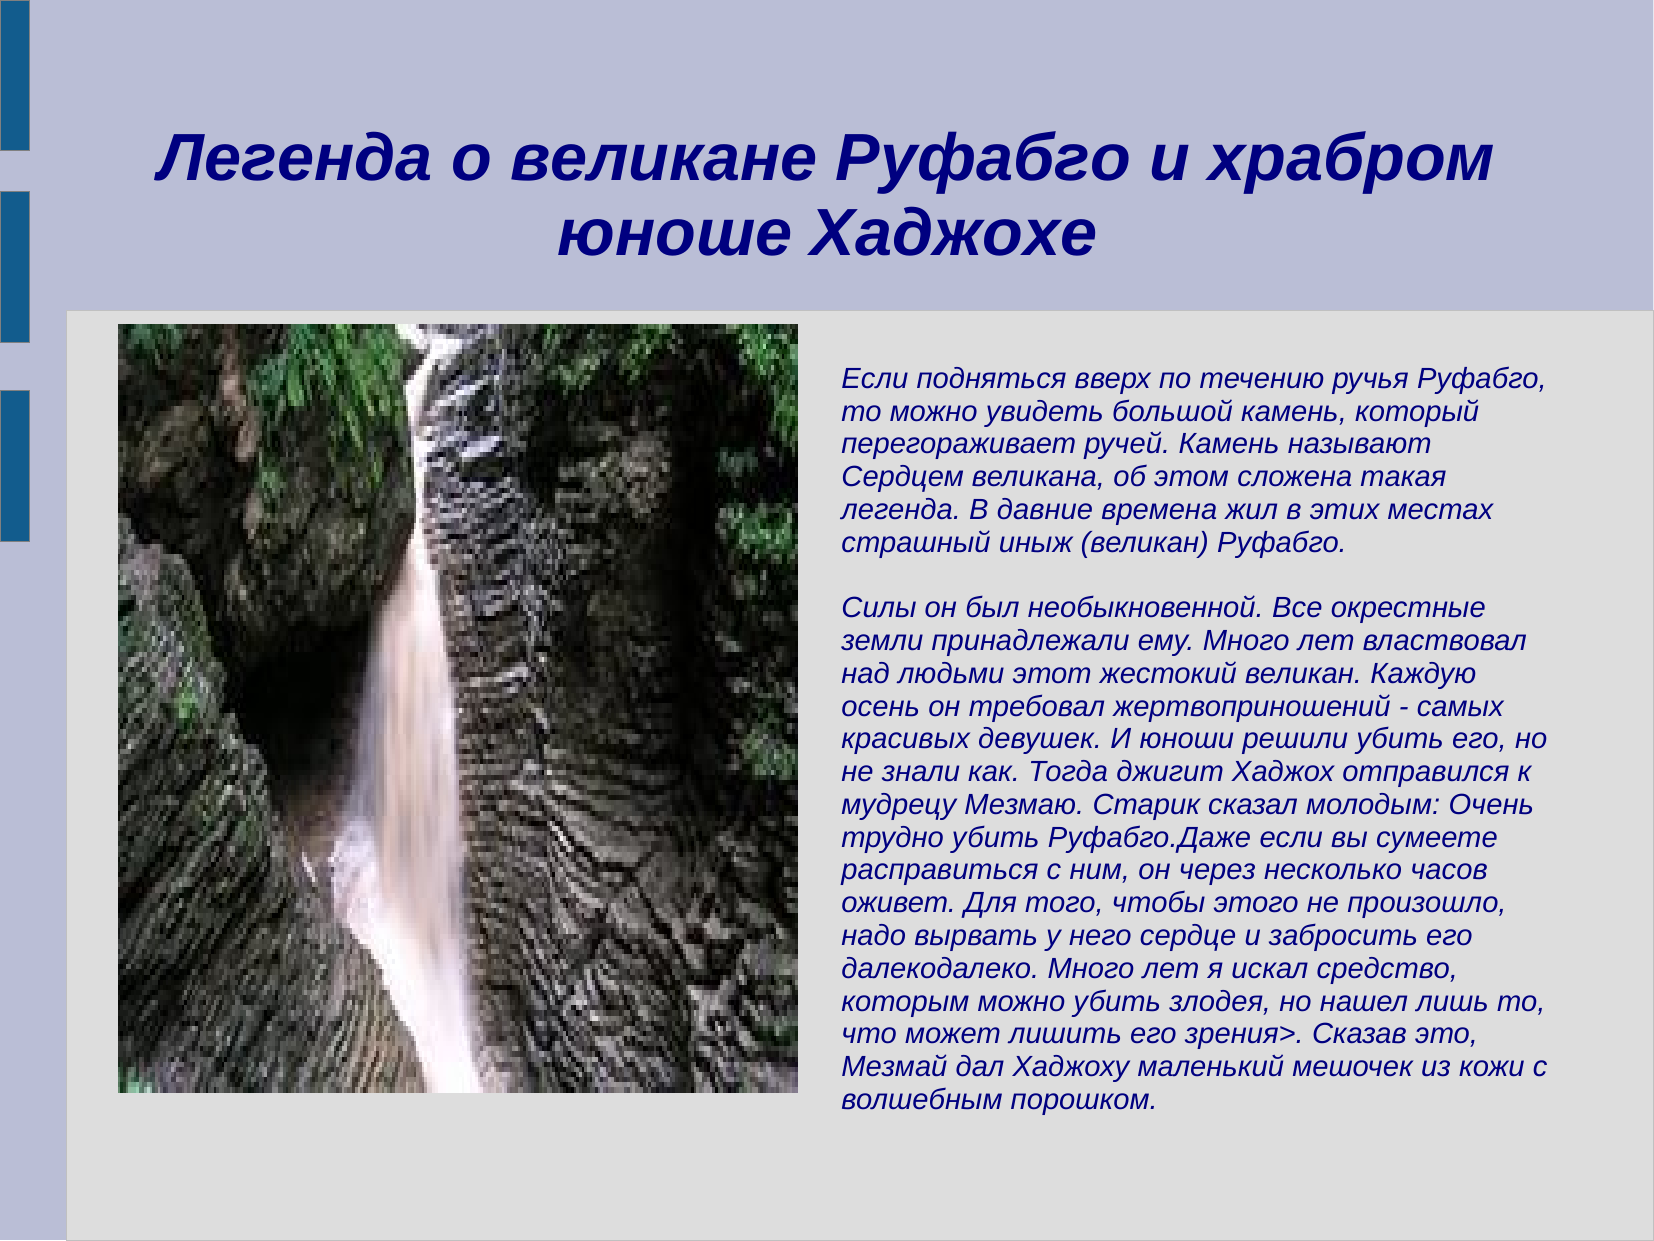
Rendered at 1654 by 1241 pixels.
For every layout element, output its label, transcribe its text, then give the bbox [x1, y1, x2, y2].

text_box Если подняться вверх по течению ручья Руфабго, то можно увидеть большой камень, который перегораживает ручей. Камень называют Сердцем великана, об этом сложена такая легенда. В давние времена жил в этих местах страшный иныж (великан) Руфабго. Силы он был необыкновенной. Все окрестные земли принадлежали ему. Много лет властвовал над людьми этот жестокий великан. Каждую осень он требовал жертвоприношений - самых красивых девушек. И юноши решили убить его, но не знали как. Тогда джигит Хаджох отправился к мудрецу Мезмаю. Старик сказал молодым: Очень трудно убить Руфабго.Даже если вы сумеете расправиться с ним, он через несколько часов оживет. Для того, чтобы этого не произошло, надо вырвать у него сердце и забросить его далекодалеко. Много лет я искал средство, которым можно убить злодея, но нашел лишь то, что может лишить его зрения>. Сказав это, Мезмай дал Хаджоху маленький мешочек из кожи с волшебным порошком. [826, 354, 1565, 1118]
picture [118, 324, 798, 1093]
title Легенда о великане Руфабго и храбром юноше Хаджохе [121, 91, 1534, 299]
